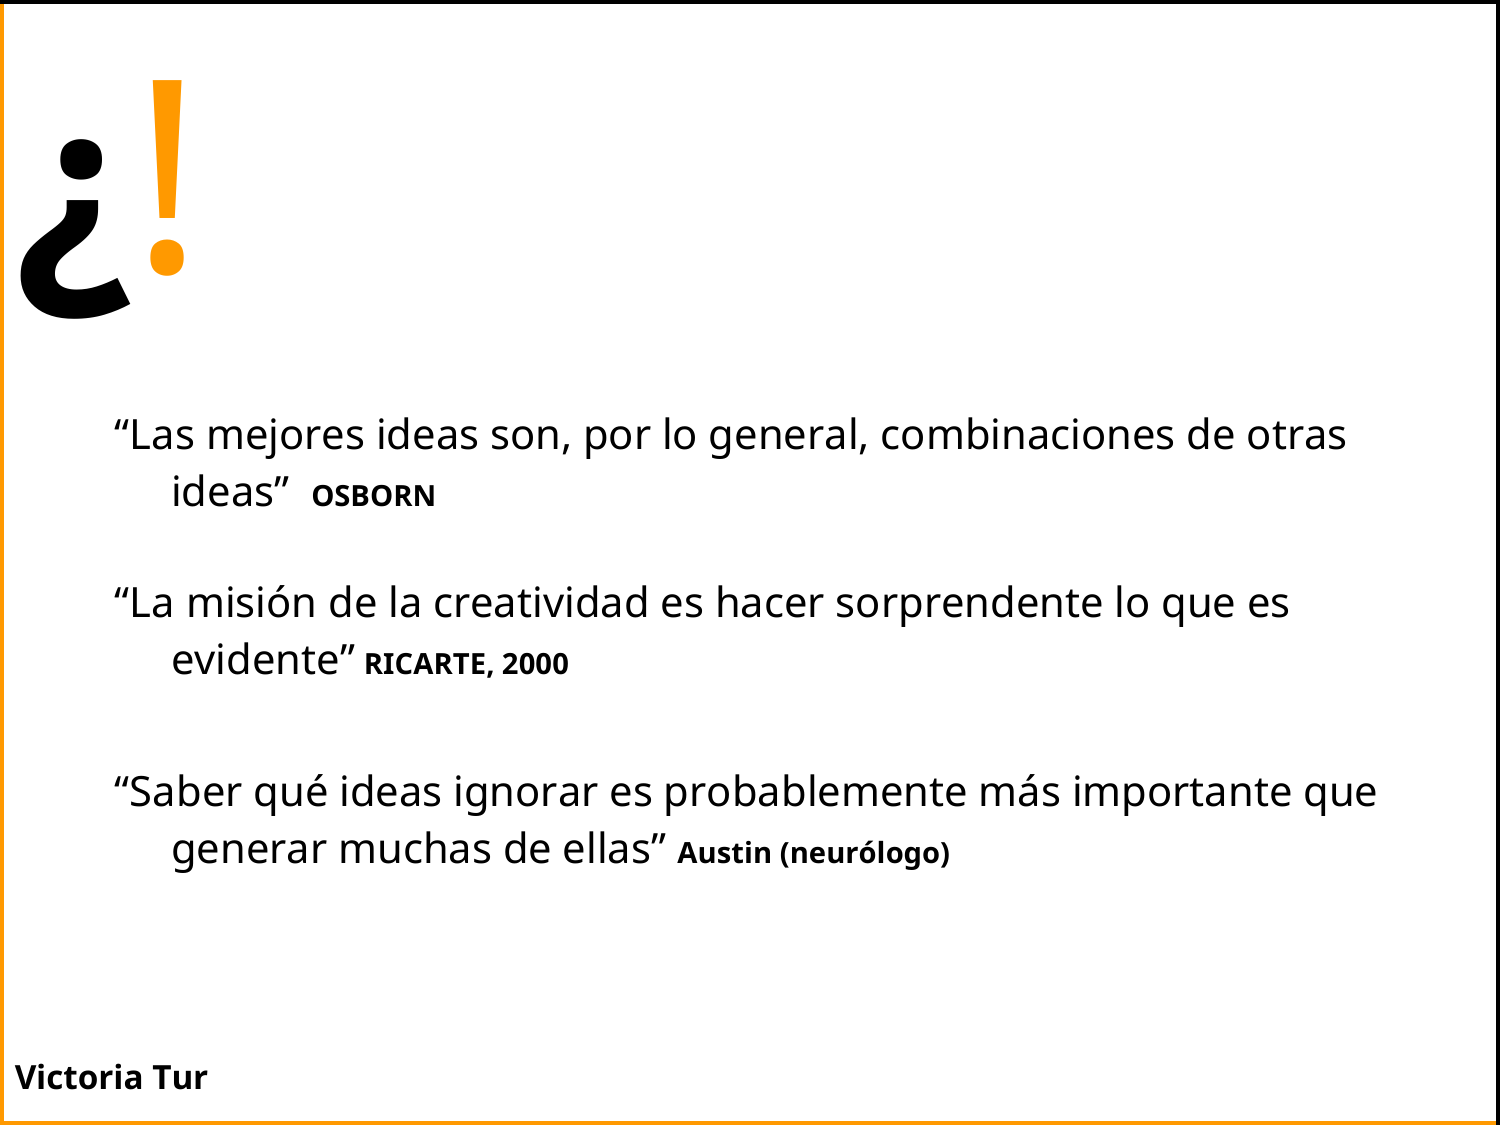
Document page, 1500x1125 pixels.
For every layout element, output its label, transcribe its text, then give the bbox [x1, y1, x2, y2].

list “Las mejores ideas son, por lo general, combinaciones de otras ideas” OSBORN “La misión de la creatividad es hacer sorprendente lo que es evidente” RICARTE, 2000 “Saber qué ideas ignorar es probablemente más importante que generar muchas de ellas” Austin (neurólogo) [100, 397, 1427, 998]
